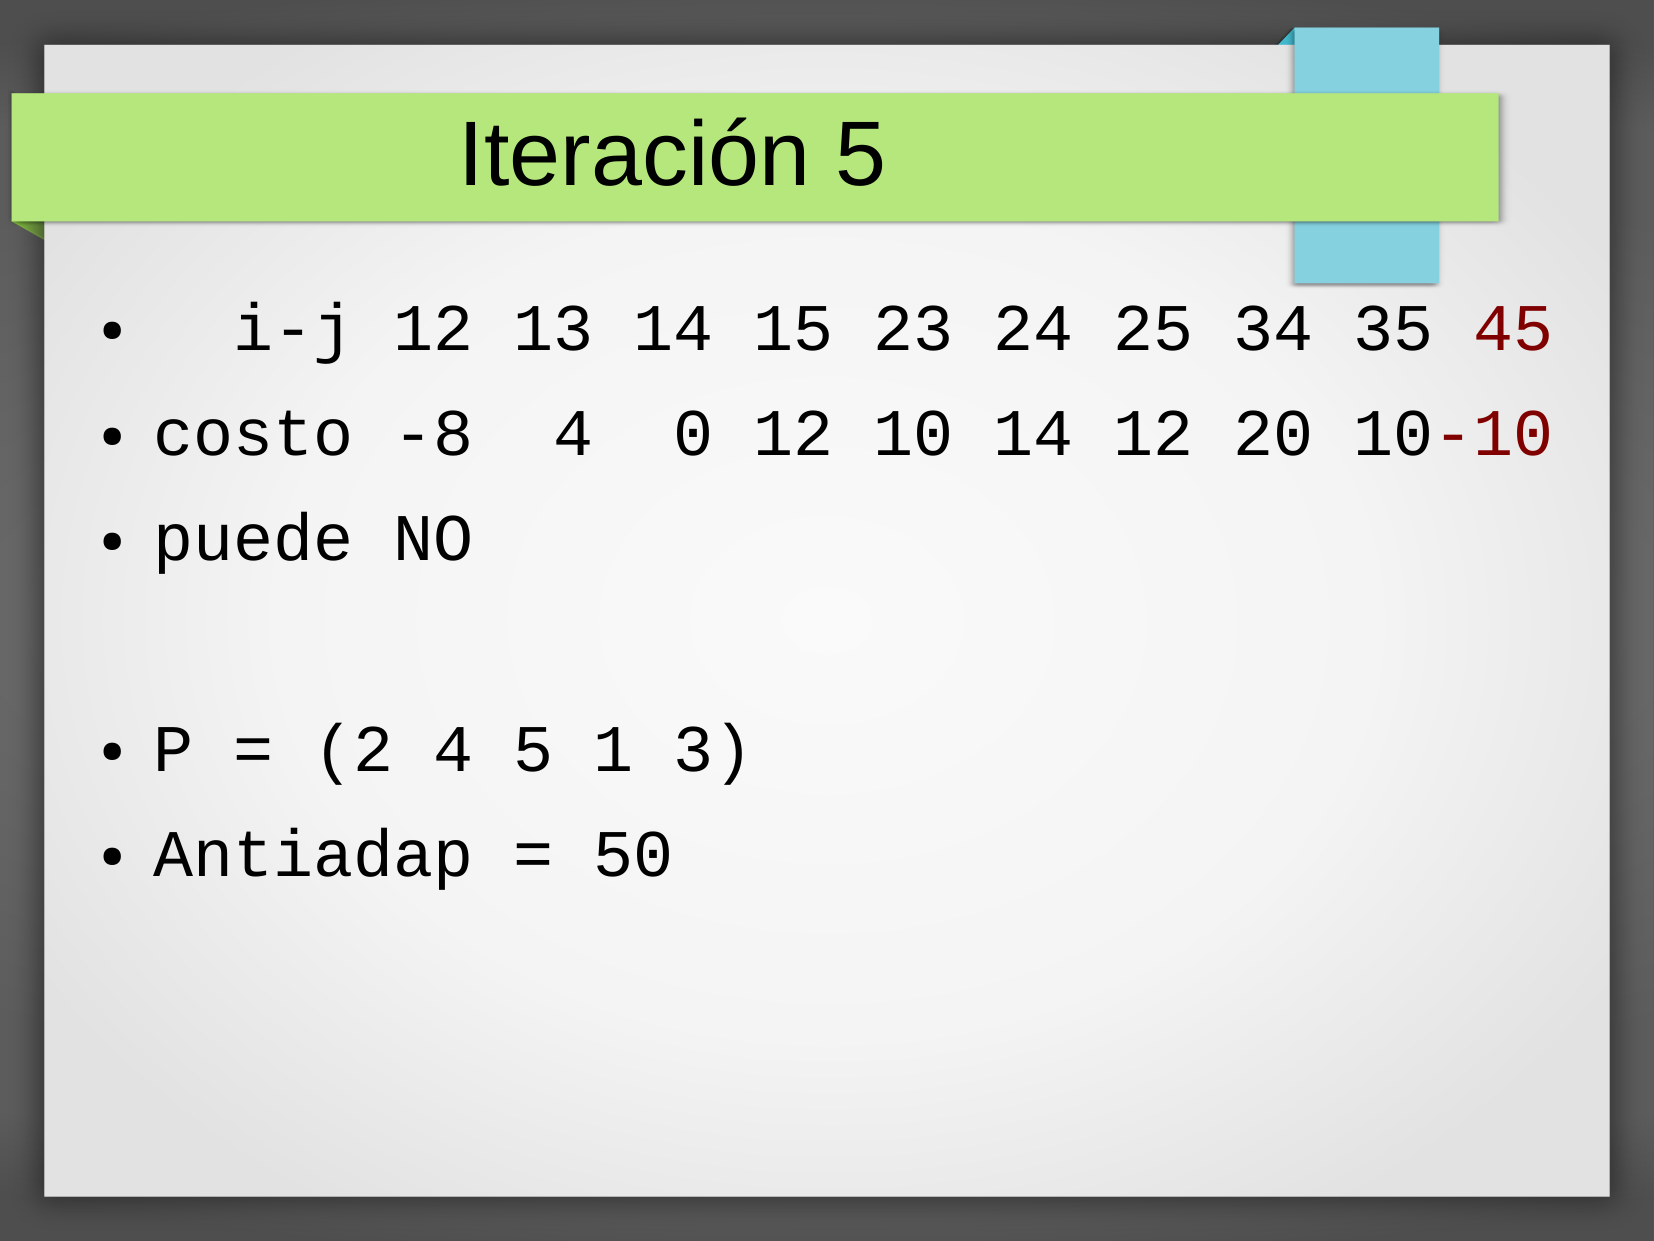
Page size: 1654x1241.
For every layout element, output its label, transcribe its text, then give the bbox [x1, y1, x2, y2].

title Iteración 5 [82, 94, 1264, 213]
list i-j 12 13 14 15 23 24 25 34 35 45 costo -8 4 0 12 10 14 12 20 10-10 puede NO P = (2 4 5 1 3) Antiadap = 50 [82, 295, 1571, 1015]
picture [0, 0, 1654, 1241]
